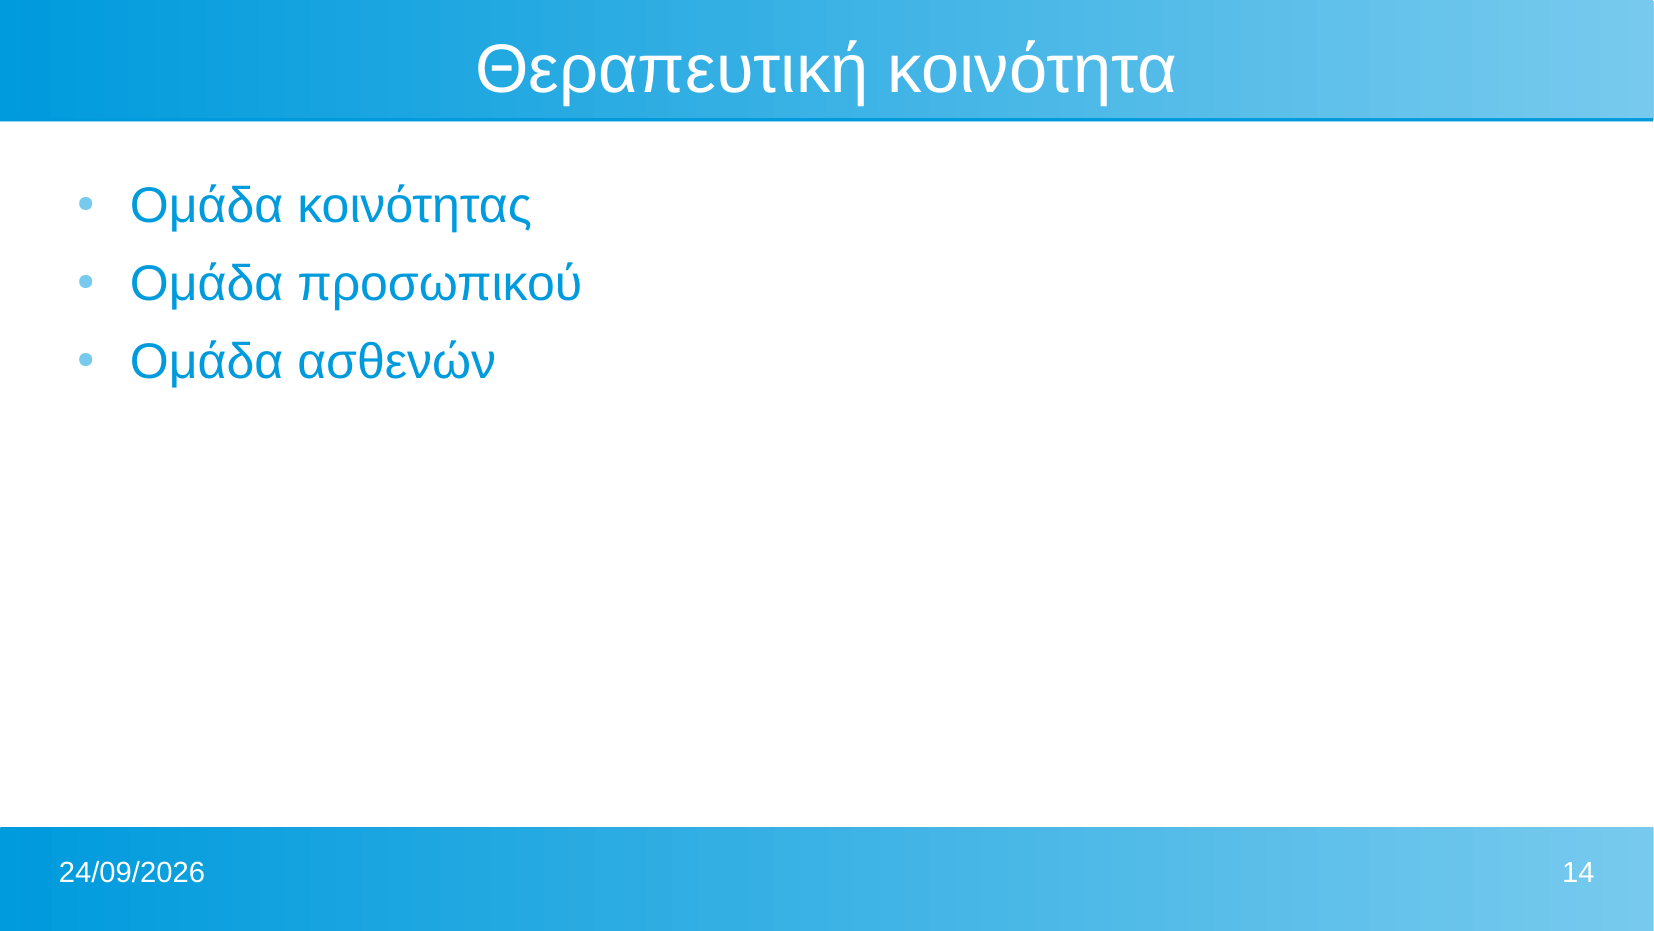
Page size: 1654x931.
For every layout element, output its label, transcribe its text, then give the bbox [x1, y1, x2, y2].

list Ομάδα κοινότητας Ομάδα προσωπικού Ομάδα ασθενών [59, 177, 1595, 768]
title Θεραπευτική κοινότητα [59, 29, 1595, 108]
